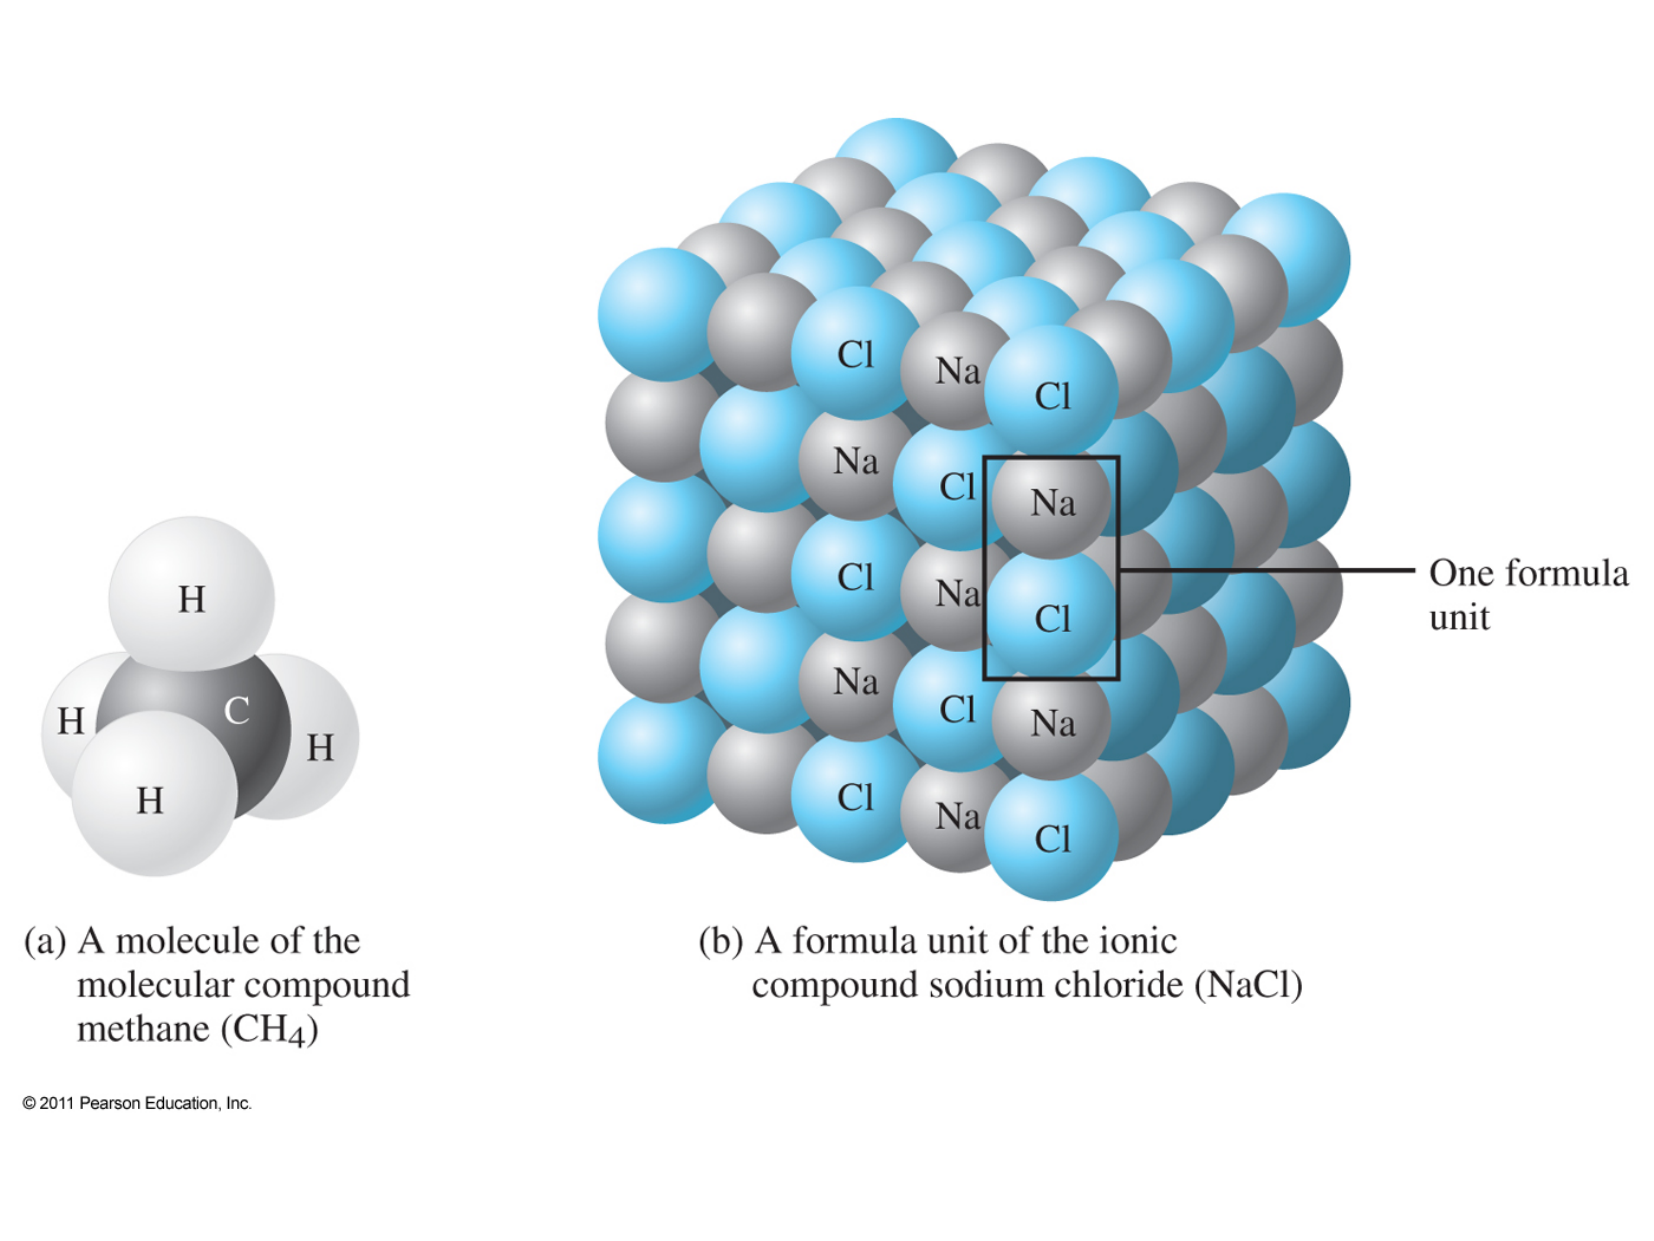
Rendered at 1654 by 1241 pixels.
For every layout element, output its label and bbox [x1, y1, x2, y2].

picture [0, 92, 1654, 1149]
